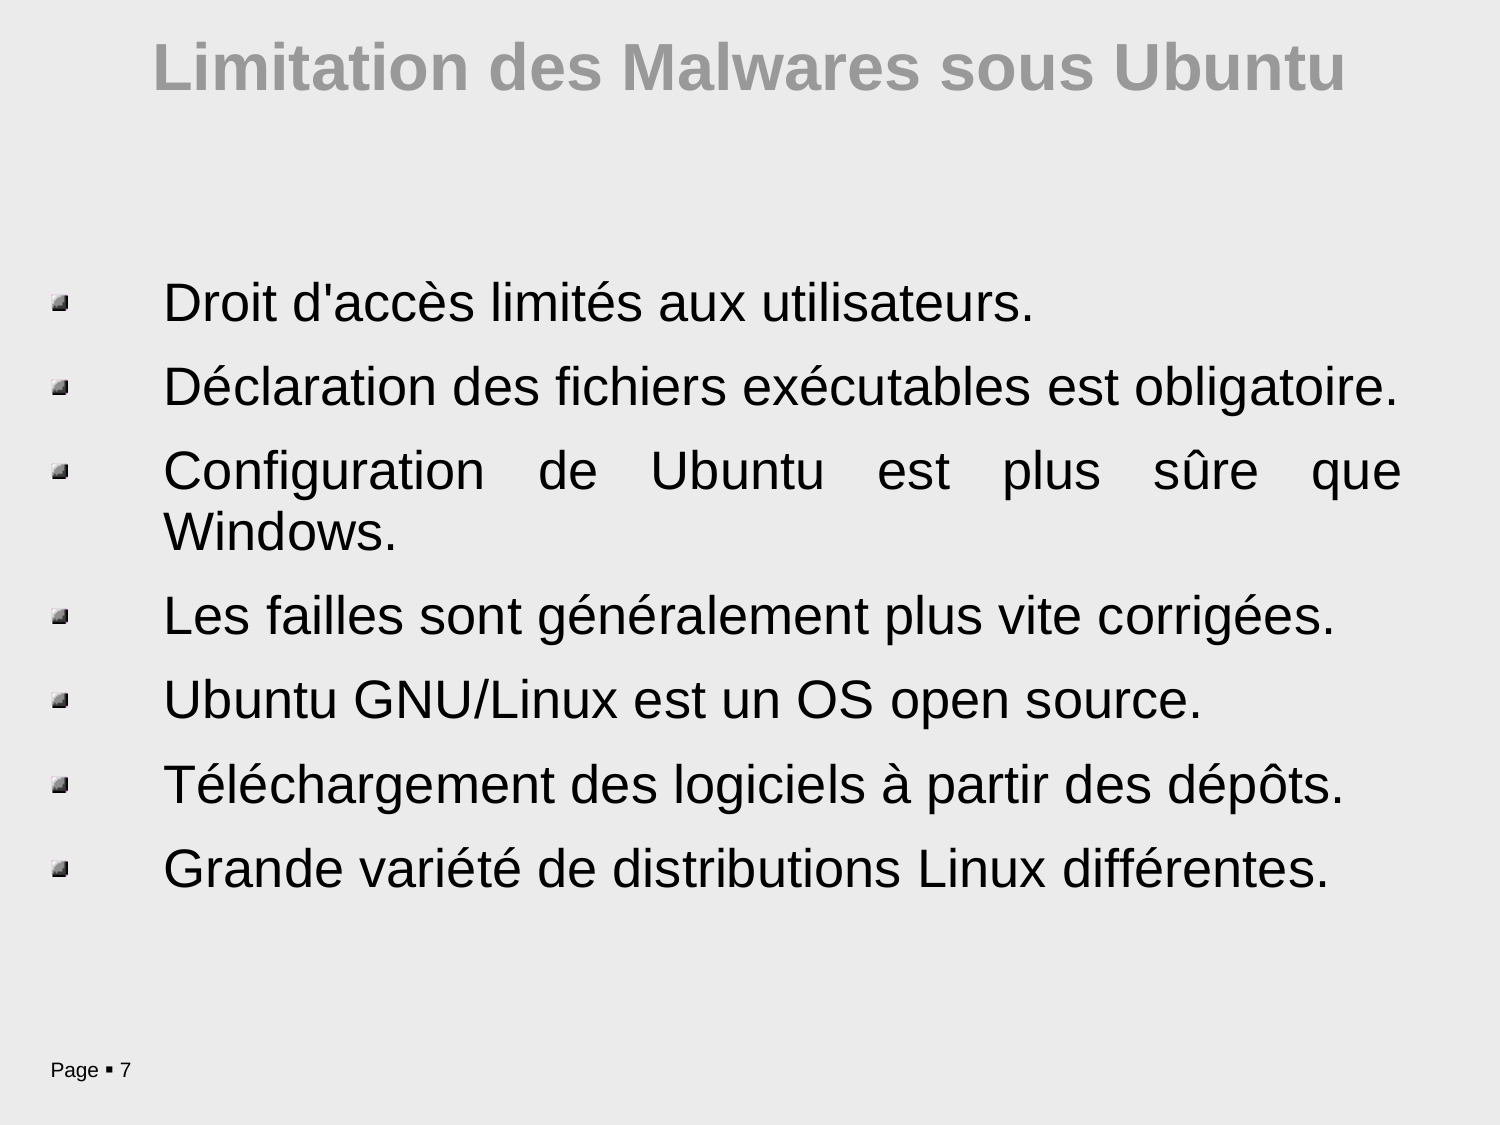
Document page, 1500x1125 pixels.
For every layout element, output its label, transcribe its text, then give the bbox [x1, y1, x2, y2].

title Limitation des Malwares sous Ubuntu [51, 18, 1449, 120]
list Droit d'accès limités aux utilisateurs. Déclaration des fichiers exécutables est obligatoire. Configuration de Ubuntu est plus sûre que Windows. Les failles sont généralement plus vite corrigées. Ubuntu GNU/Linux est un OS open source. Téléchargement des logiciels à partir des dépôts. Grande variété de distributions Linux différentes. [51, 264, 1404, 1123]
